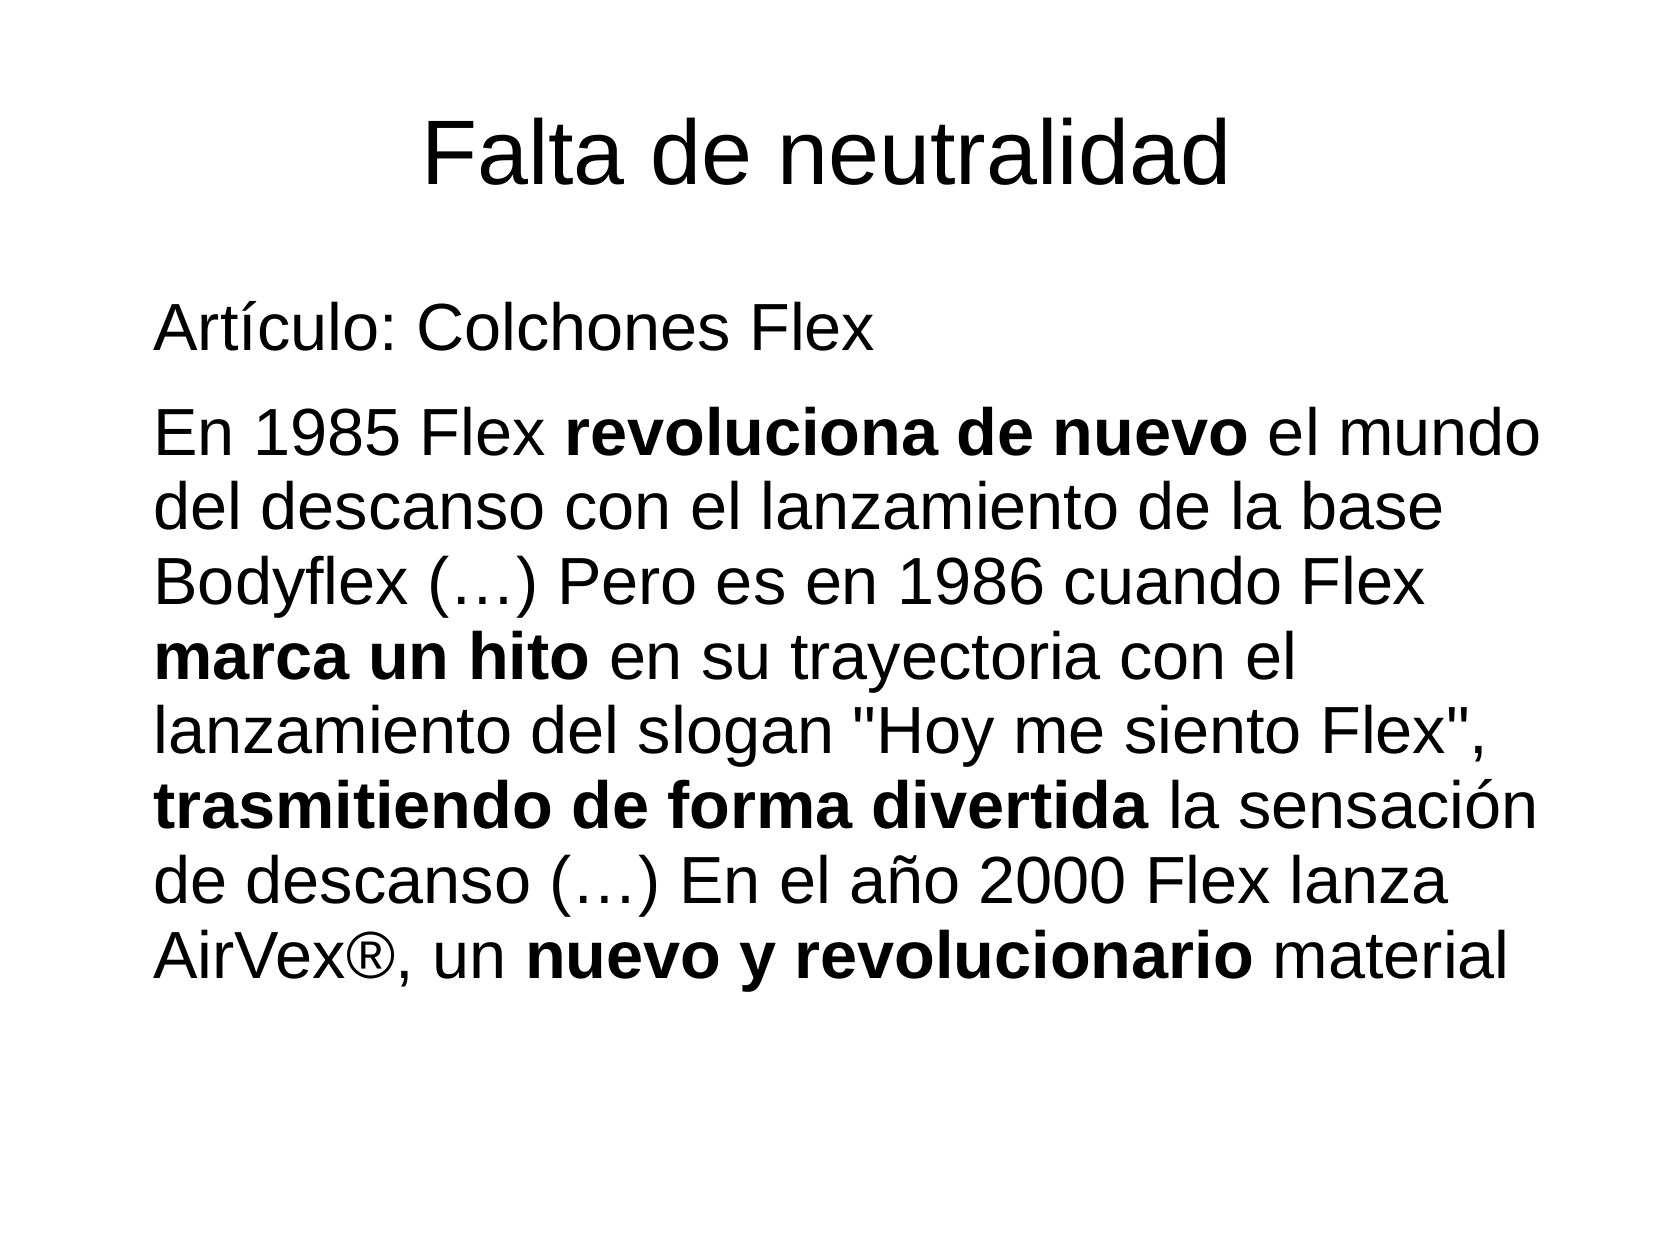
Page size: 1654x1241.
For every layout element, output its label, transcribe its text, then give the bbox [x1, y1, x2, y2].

title Falta de neutralidad [82, 56, 1571, 250]
list Artículo: Colchones Flex En 1985 Flex revoluciona de nuevo el mundo del descanso con el lanzamiento de la base Bodyflex (…) Pero es en 1986 cuando Flex marca un hito en su trayectoria con el lanzamiento del slogan "Hoy me siento Flex", trasmitiendo de forma divertida la sensación de descanso (…) En el año 2000 Flex lanza AirVex®, un nuevo y revolucionario material [82, 290, 1571, 1109]
